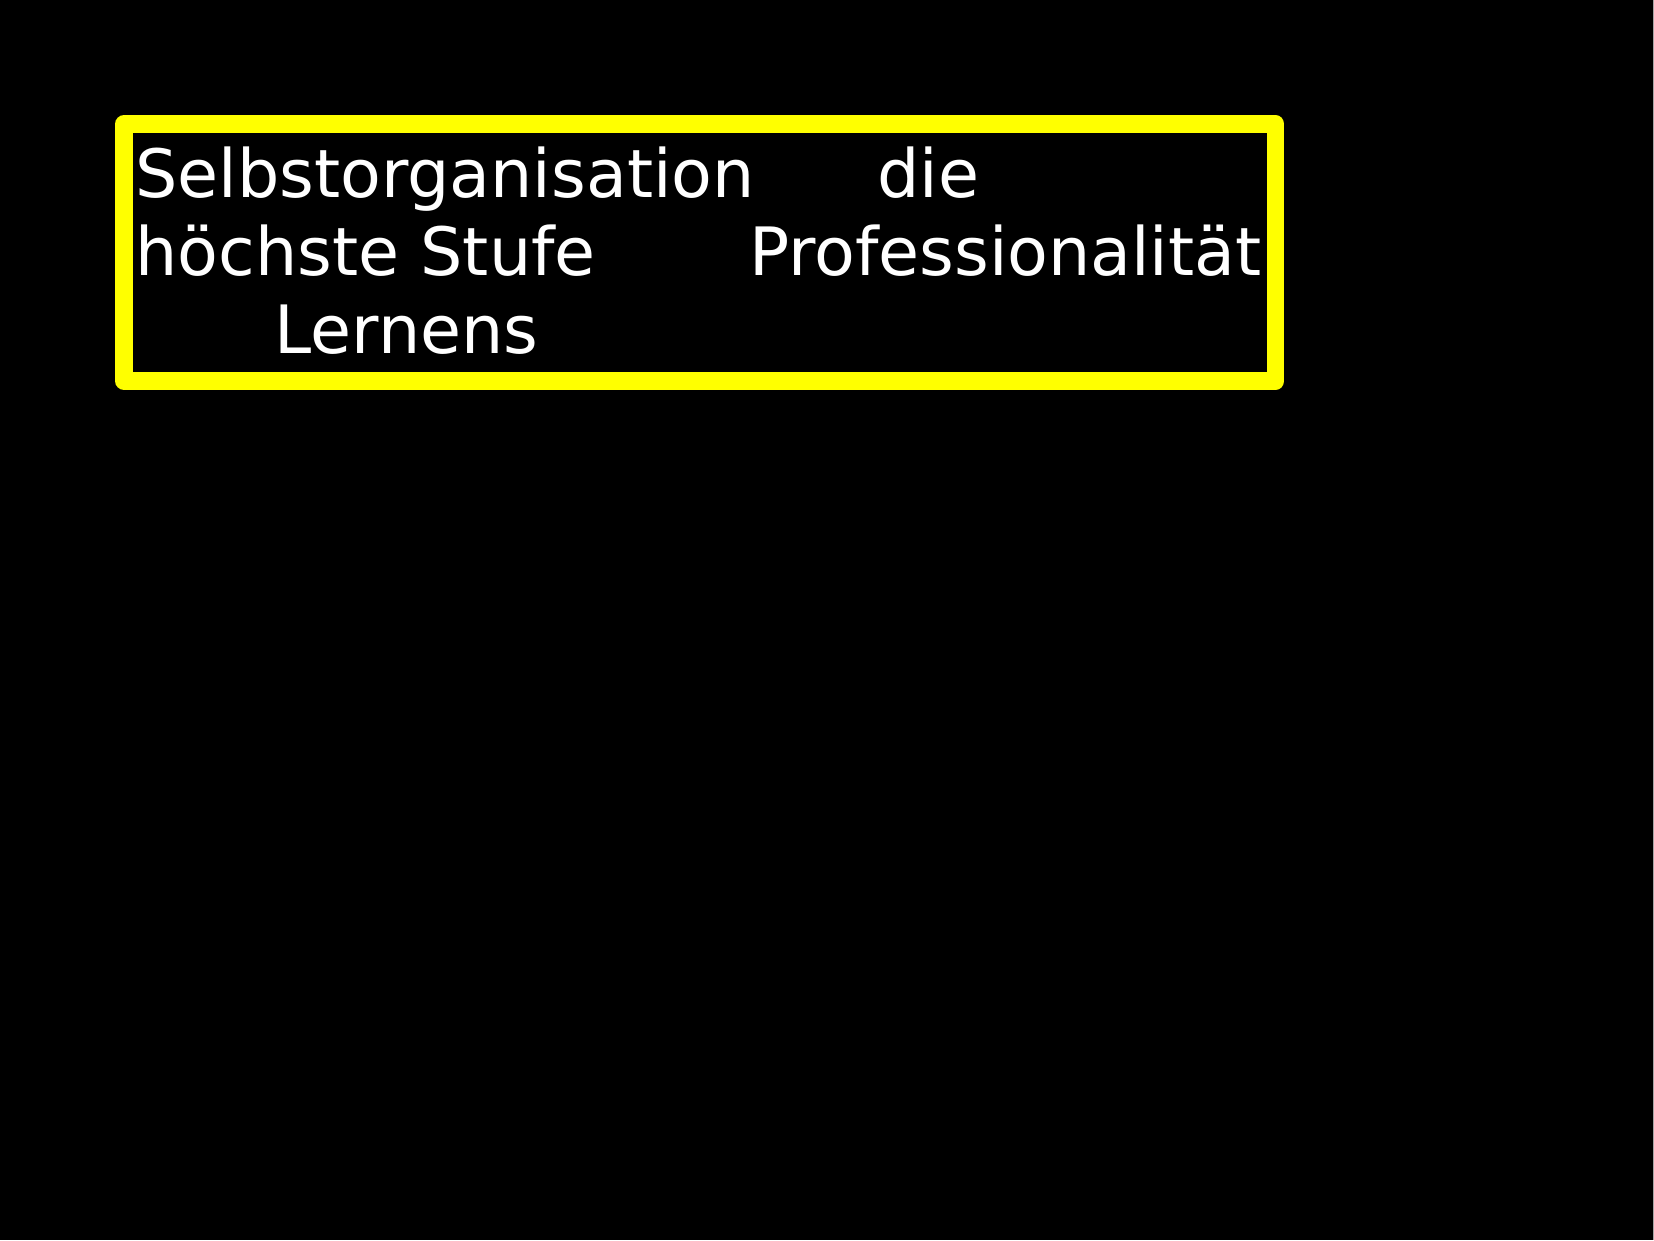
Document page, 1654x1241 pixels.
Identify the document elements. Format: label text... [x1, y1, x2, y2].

text_box Selbstorganisation ist die höchste Stufe der Professionalität des Lernens [124, 124, 1276, 382]
